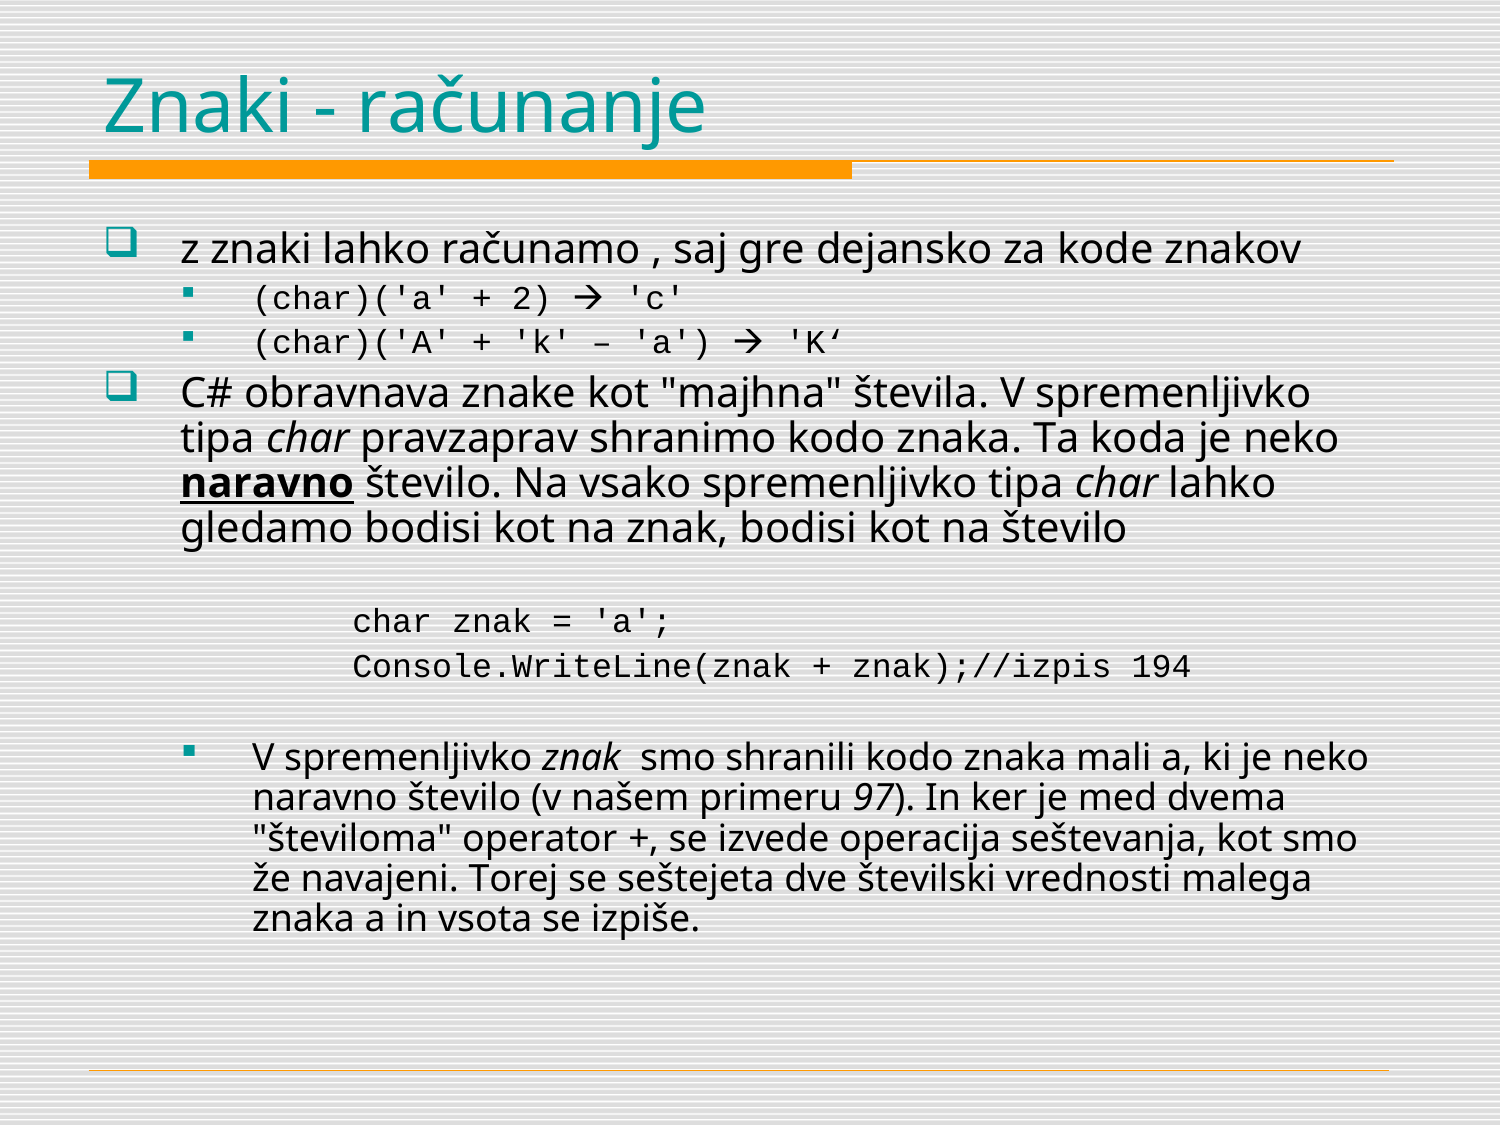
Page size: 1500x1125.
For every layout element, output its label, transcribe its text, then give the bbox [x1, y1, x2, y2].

picture [0, 0, 1500, 1125]
list z znaki lahko računamo , saj gre dejansko za kode znakov (char)('a' + 2)  'c' (char)('A' + 'k' – 'a')  'K‘ C# obravnava znake kot "majhna" števila. V spremenljivko tipa char pravzaprav shranimo kodo znaka. Ta koda je neko naravno število. Na vsako spremenljivko tipa char lahko gledamo bodisi kot na znak, bodisi kot na število char znak = 'a'; Console.WriteLine(znak + znak);//izpis 194 V spremenljivko znak smo shranili kodo znaka mali a, ki je neko naravno število (v našem primeru 97). In ker je med dvema "številoma" operator +, se izvede operacija seštevanja, kot smo že navajeni. Torej se seštejeta dve številski vrednosti malega znaka a in vsota se izpiše. [88, 220, 1401, 1059]
title Znaki - računanje [88, 42, 1401, 155]
